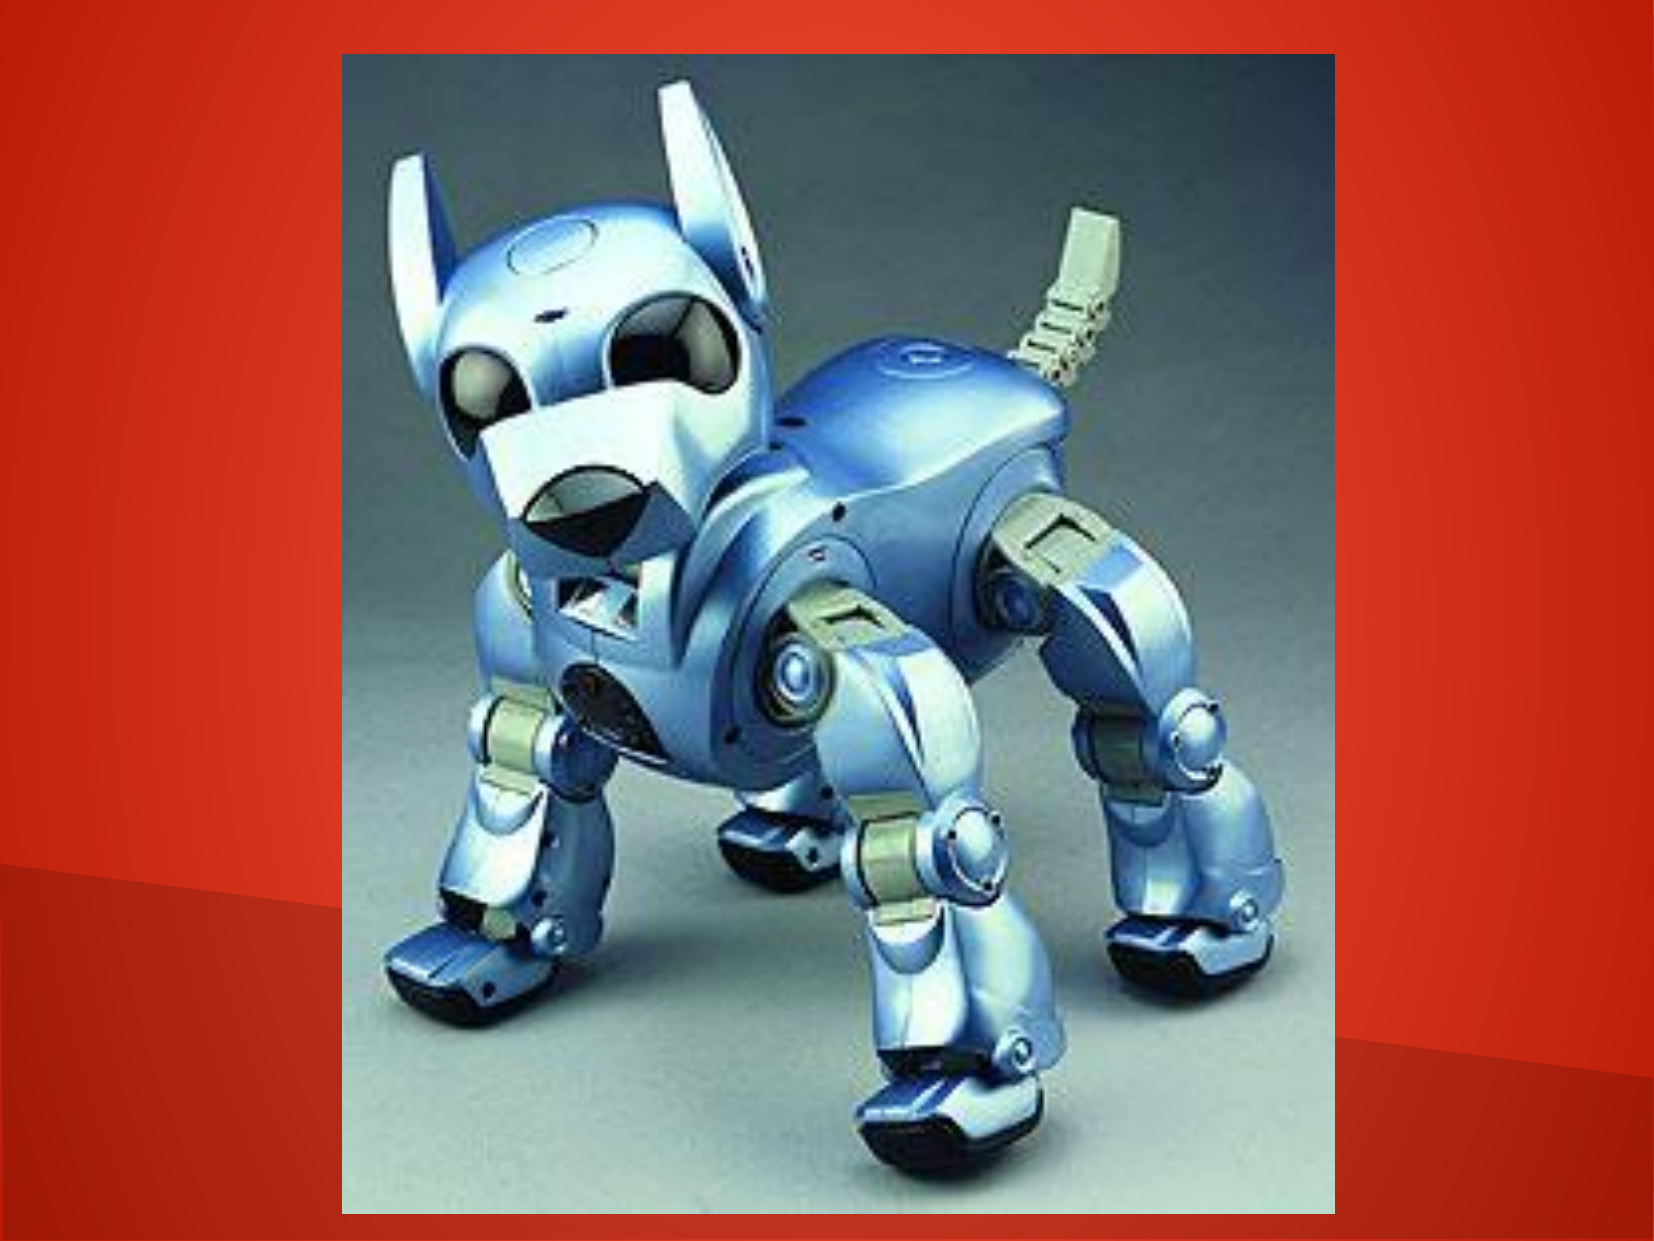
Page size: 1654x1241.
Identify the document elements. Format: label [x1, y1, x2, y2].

picture [342, 54, 1335, 1214]
